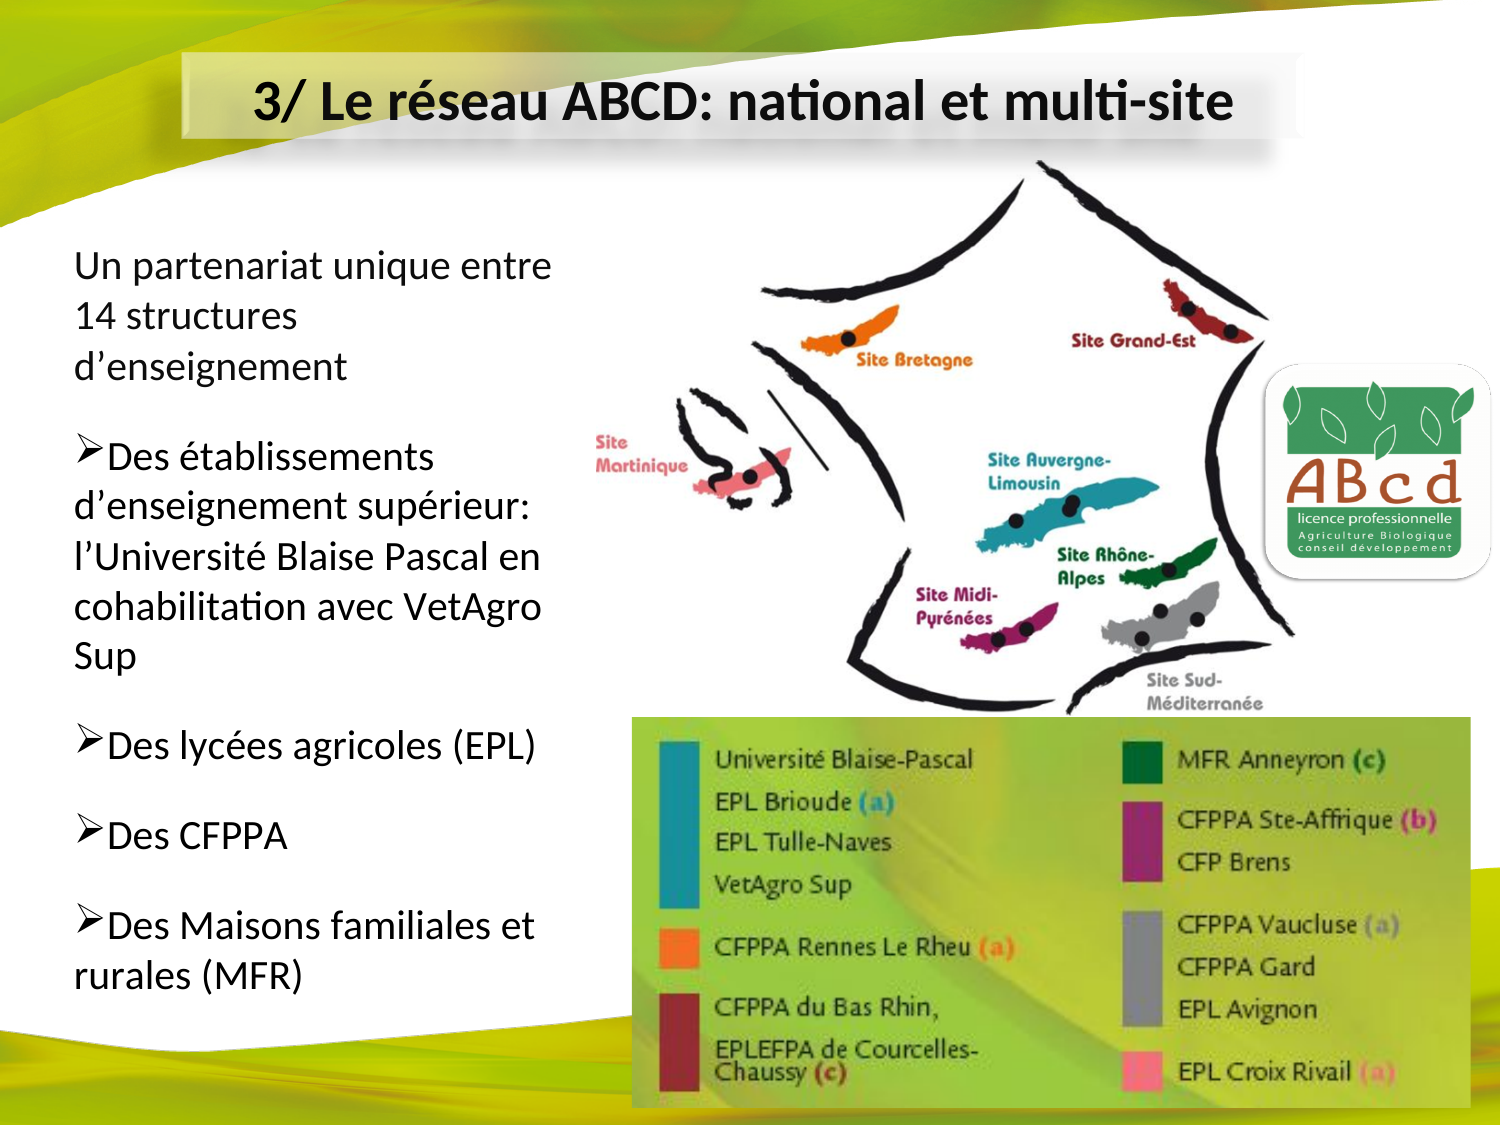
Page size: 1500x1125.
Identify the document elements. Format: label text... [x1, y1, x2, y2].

text_box 3/ Le réseau ABCD: national et multi-site [183, 54, 1305, 141]
picture [123, 43, 1495, 716]
picture [15, 717, 1500, 1125]
text_box Un partenariat unique entre 14 structures d’enseignement Des établissements d’enseignement supérieur: l’Université Blaise Pascal en cohabilitation avec VetAgro Sup Des lycées agricoles (EPL) Des CFPPA Des Maisons familiales et rurales (MFR) [59, 190, 591, 1056]
